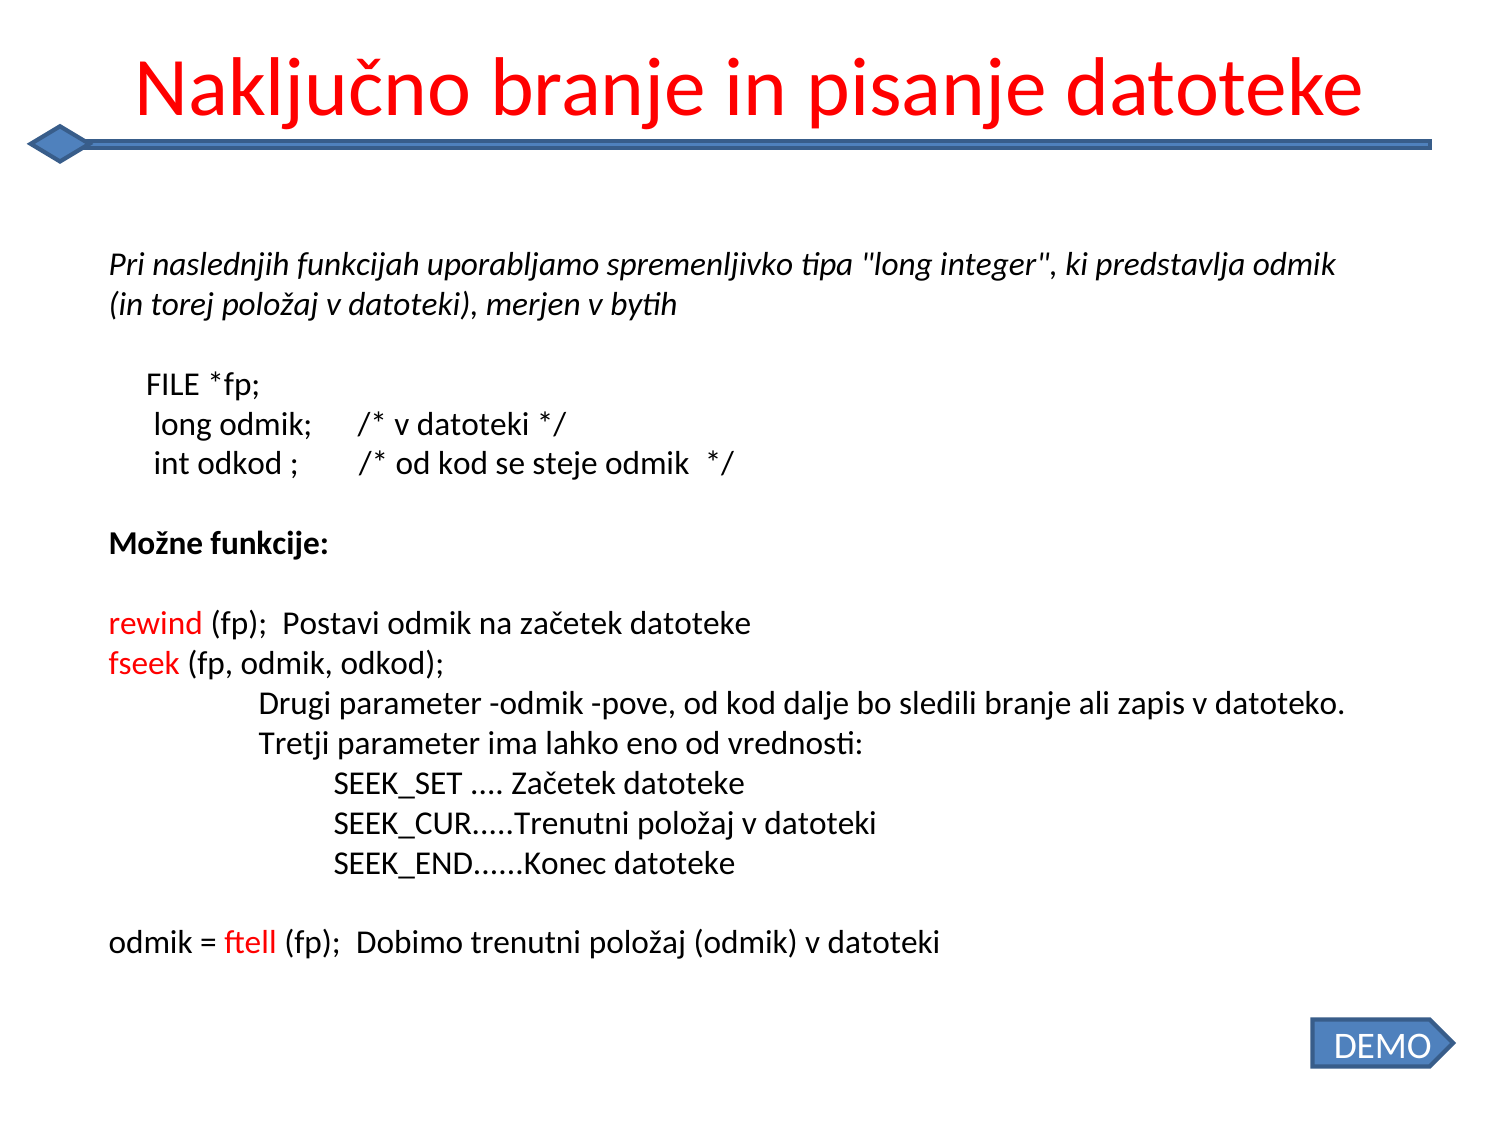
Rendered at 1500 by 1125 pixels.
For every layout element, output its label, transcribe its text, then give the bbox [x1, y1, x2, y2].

text_box Pri naslednjih funkcijah uporabljamo spremenljivko tipa "long integer", ki predstavlja odmik (in torej položaj v datoteki), merjen v bytih FILE *fp; long odmik; /* v datoteki */ int odkod ; /* od kod se steje odmik */ Možne funkcije: rewind (fp); Postavi odmik na začetek datoteke fseek (fp, odmik, odkod); Drugi parameter -odmik -pove, od kod dalje bo sledili branje ali zapis v datoteko. Tretji parameter ima lahko eno od vrednosti: SEEK_SET .... Začetek datoteke SEEK_CUR.....Trenutni položaj v datoteki SEEK_END......Konec datoteke odmik = ftell (fp); Dobimo trenutni položaj (odmik) v datoteki [93, 234, 1383, 969]
title Naključno branje in pisanje datoteke [75, 0, 1426, 190]
text_box DEMO [1312, 1019, 1454, 1067]
